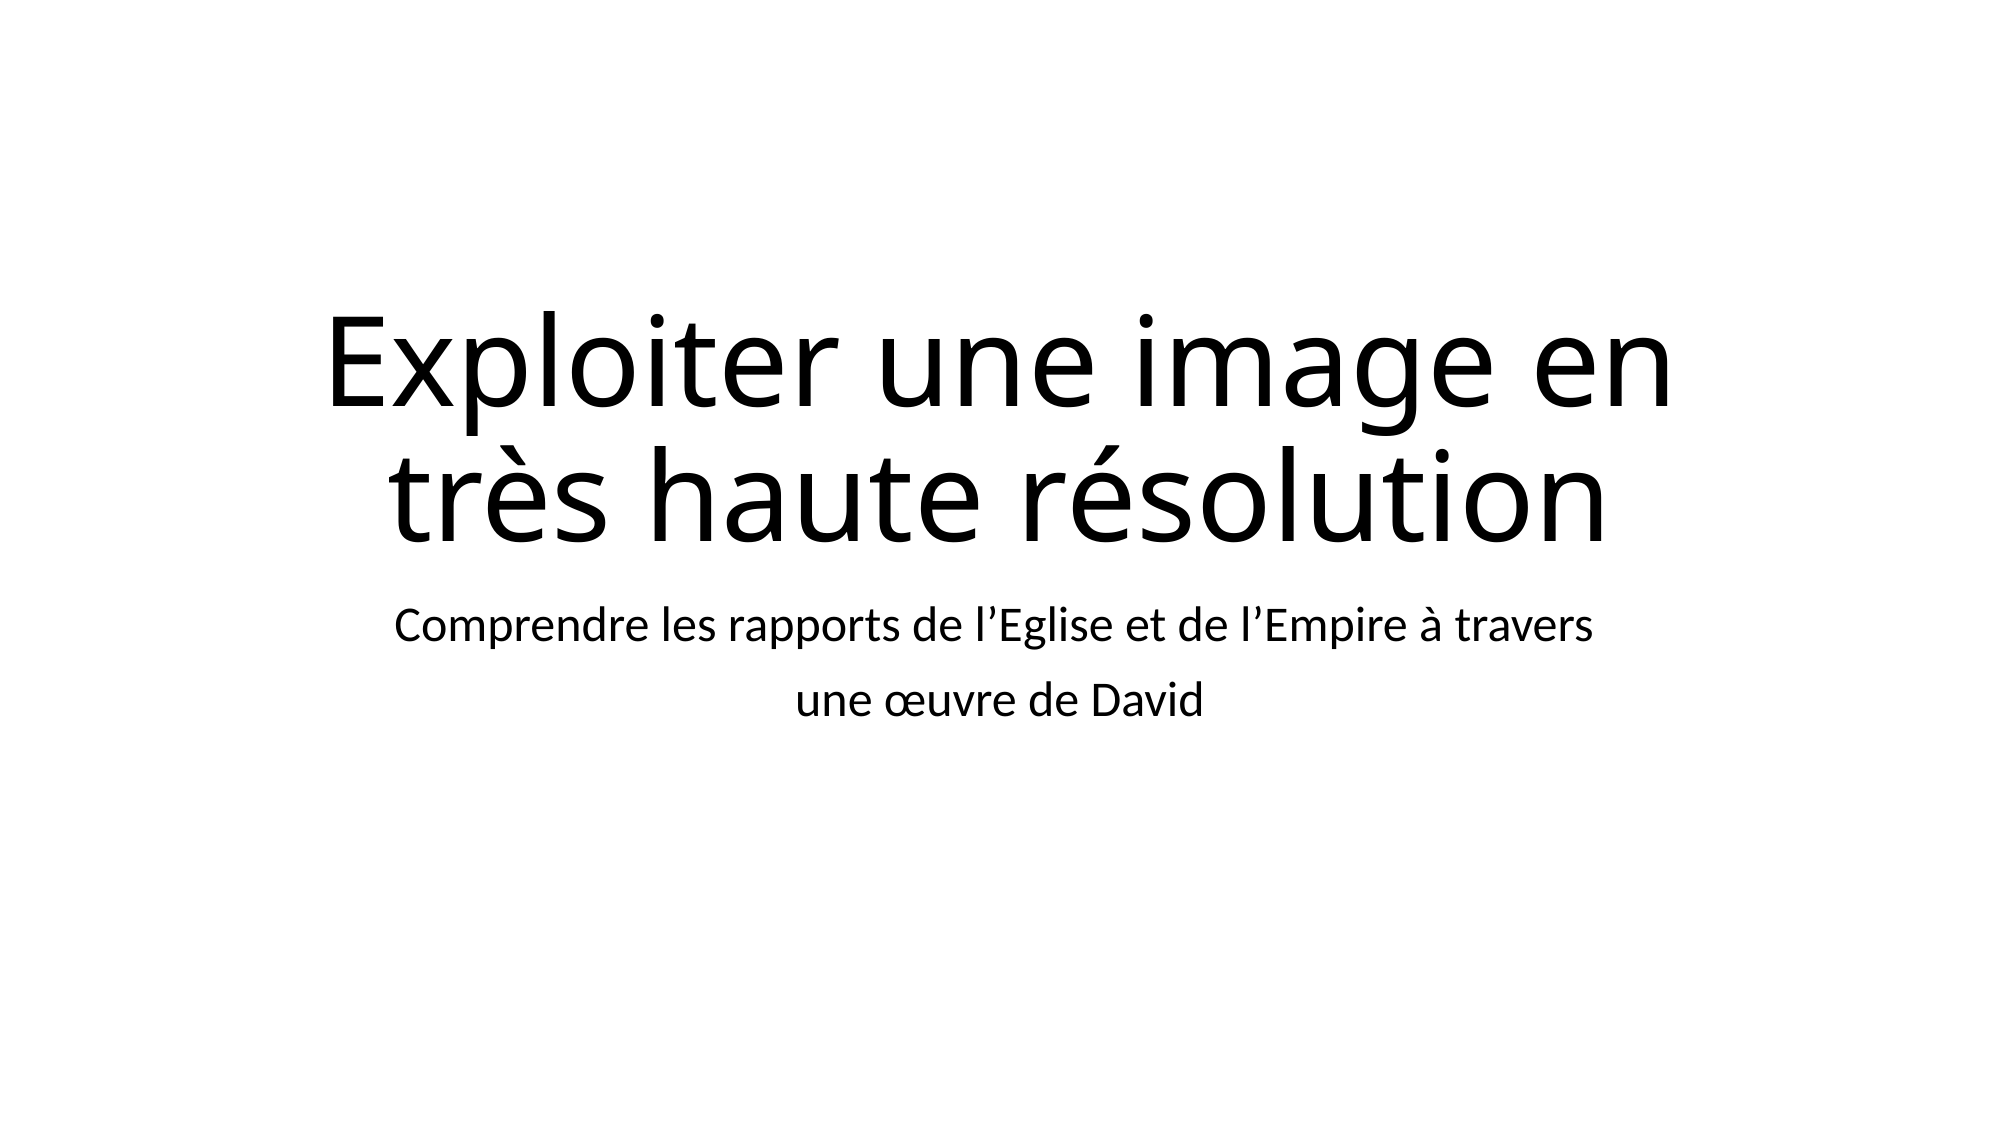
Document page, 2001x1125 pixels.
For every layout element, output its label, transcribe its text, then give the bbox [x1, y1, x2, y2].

subtitle Comprendre les rapports de l’Eglise et de l’Empire à travers une œuvre de David [249, 590, 1750, 863]
title Exploiter une image en très haute résolution [249, 184, 1750, 576]
